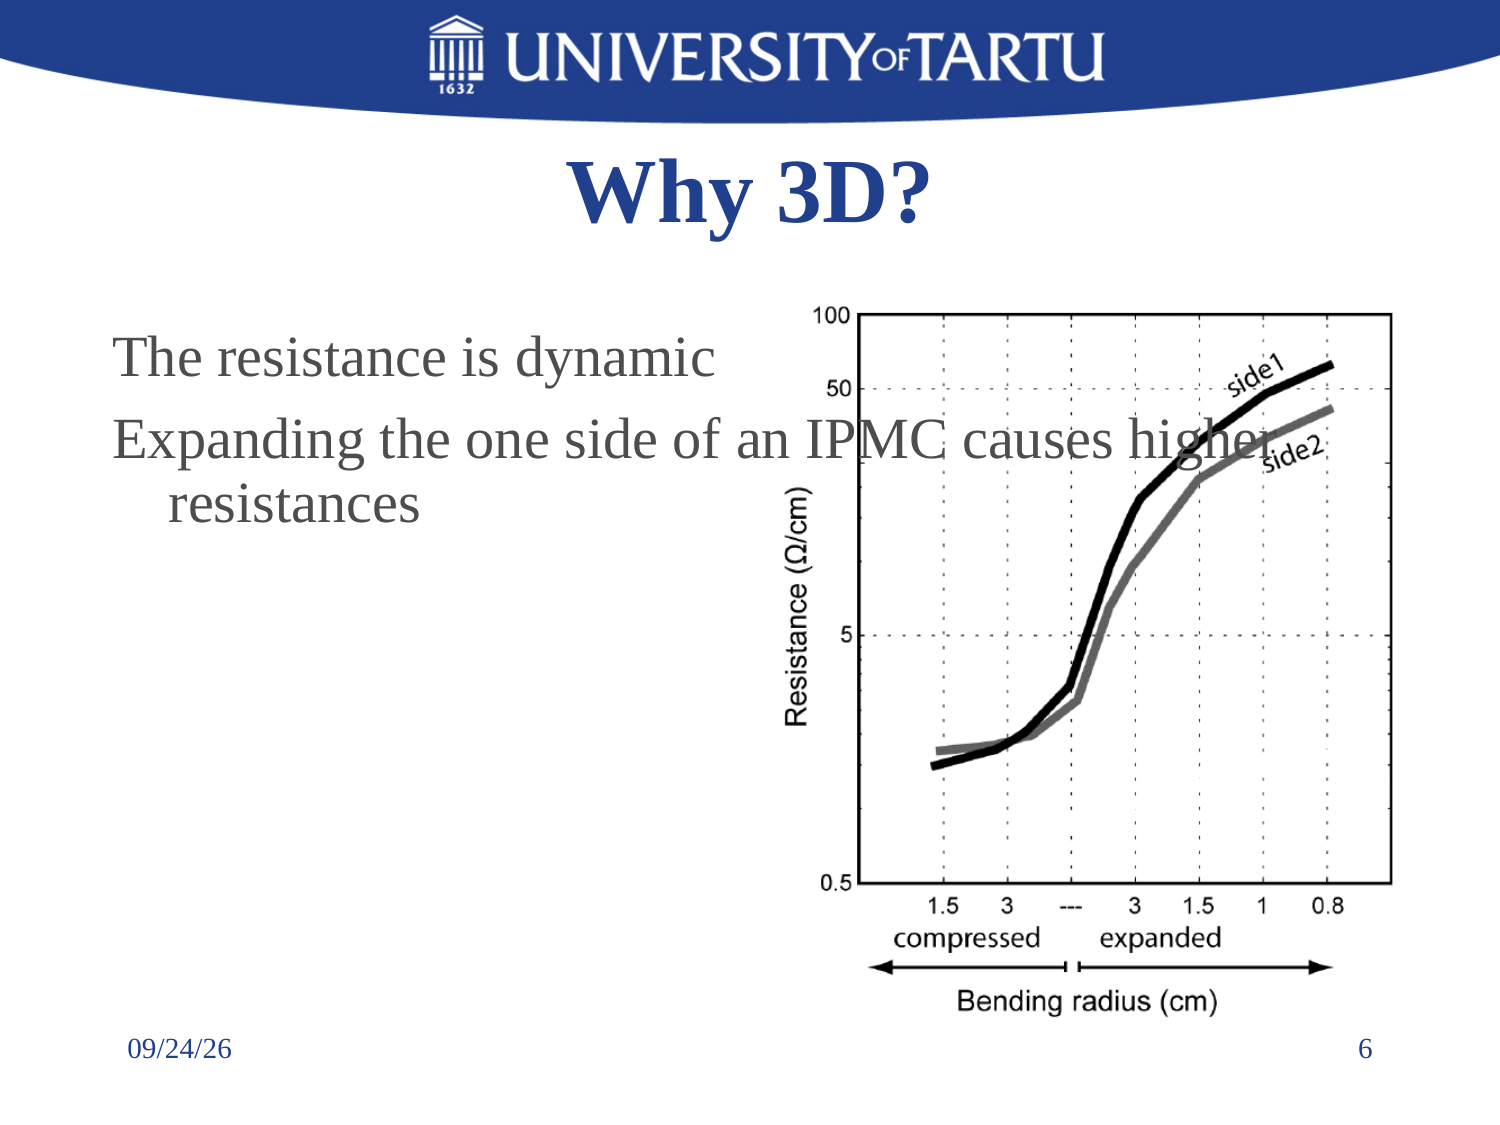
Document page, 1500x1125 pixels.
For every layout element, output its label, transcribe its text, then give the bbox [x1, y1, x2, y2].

list The resistance is dynamic Expanding the one side of an IPMC causes higher resistances [112, 324, 735, 1001]
title Why 3D? [112, 118, 1388, 266]
picture [0, 0, 1500, 1125]
